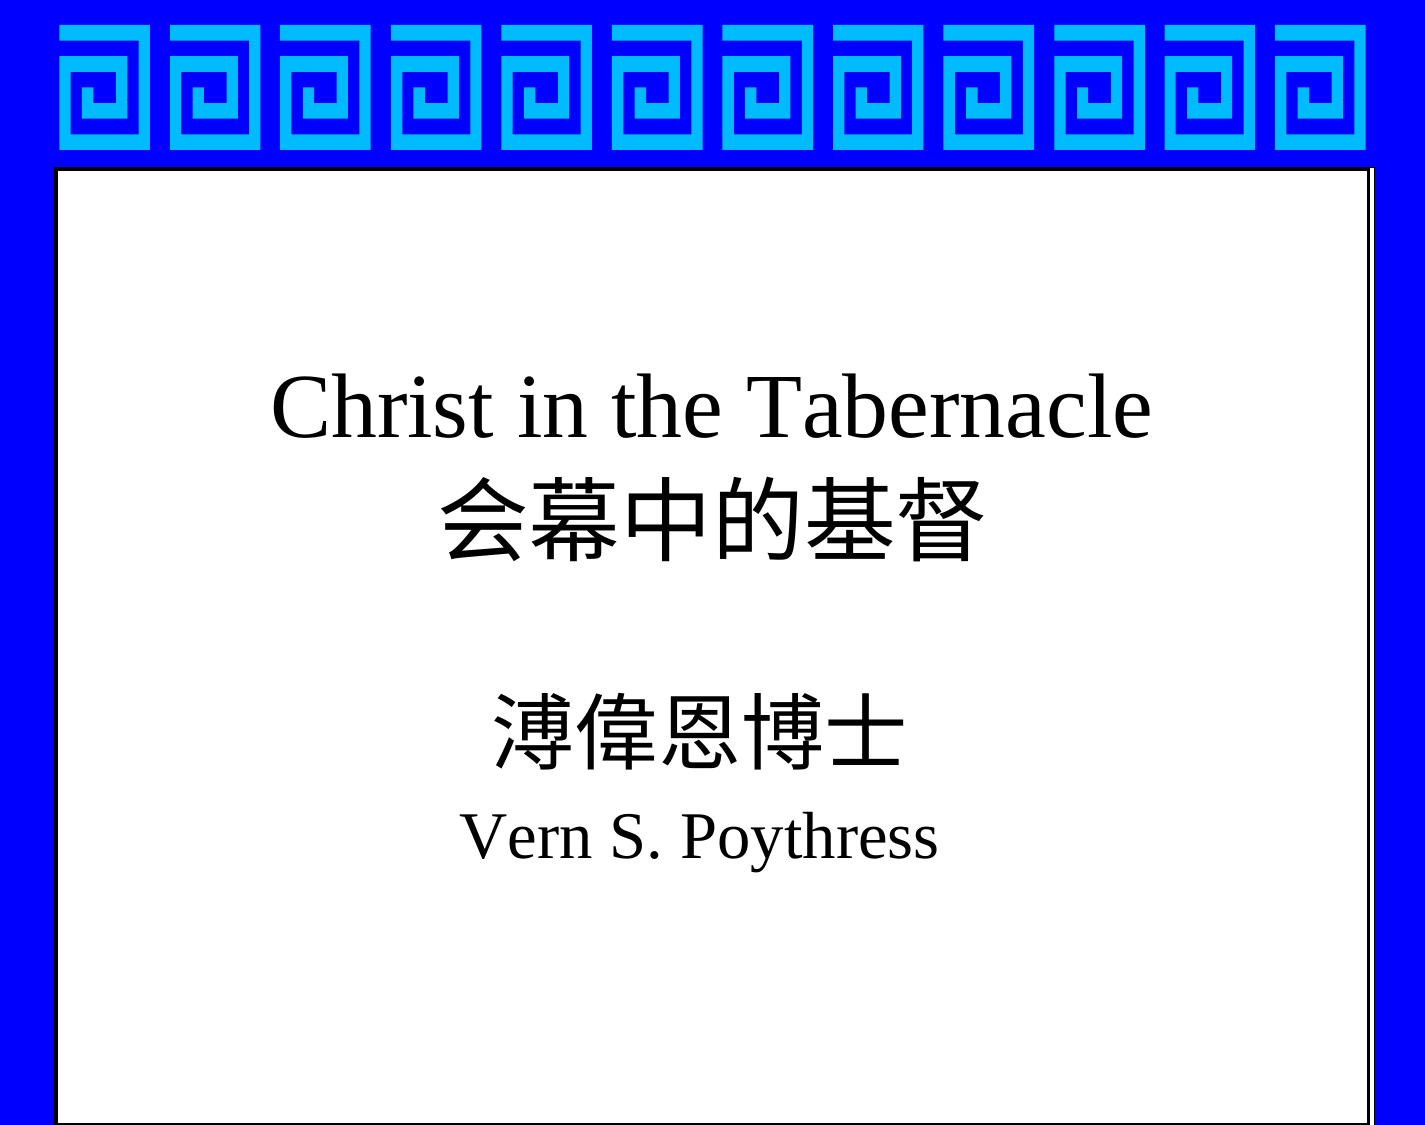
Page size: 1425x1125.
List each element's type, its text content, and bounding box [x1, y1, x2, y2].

subtitle 溥偉恩博士 Vern S. Poythress [199, 637, 1201, 926]
title Christ in the Tabernacle 会幕中的基督 [112, 356, 1313, 581]
